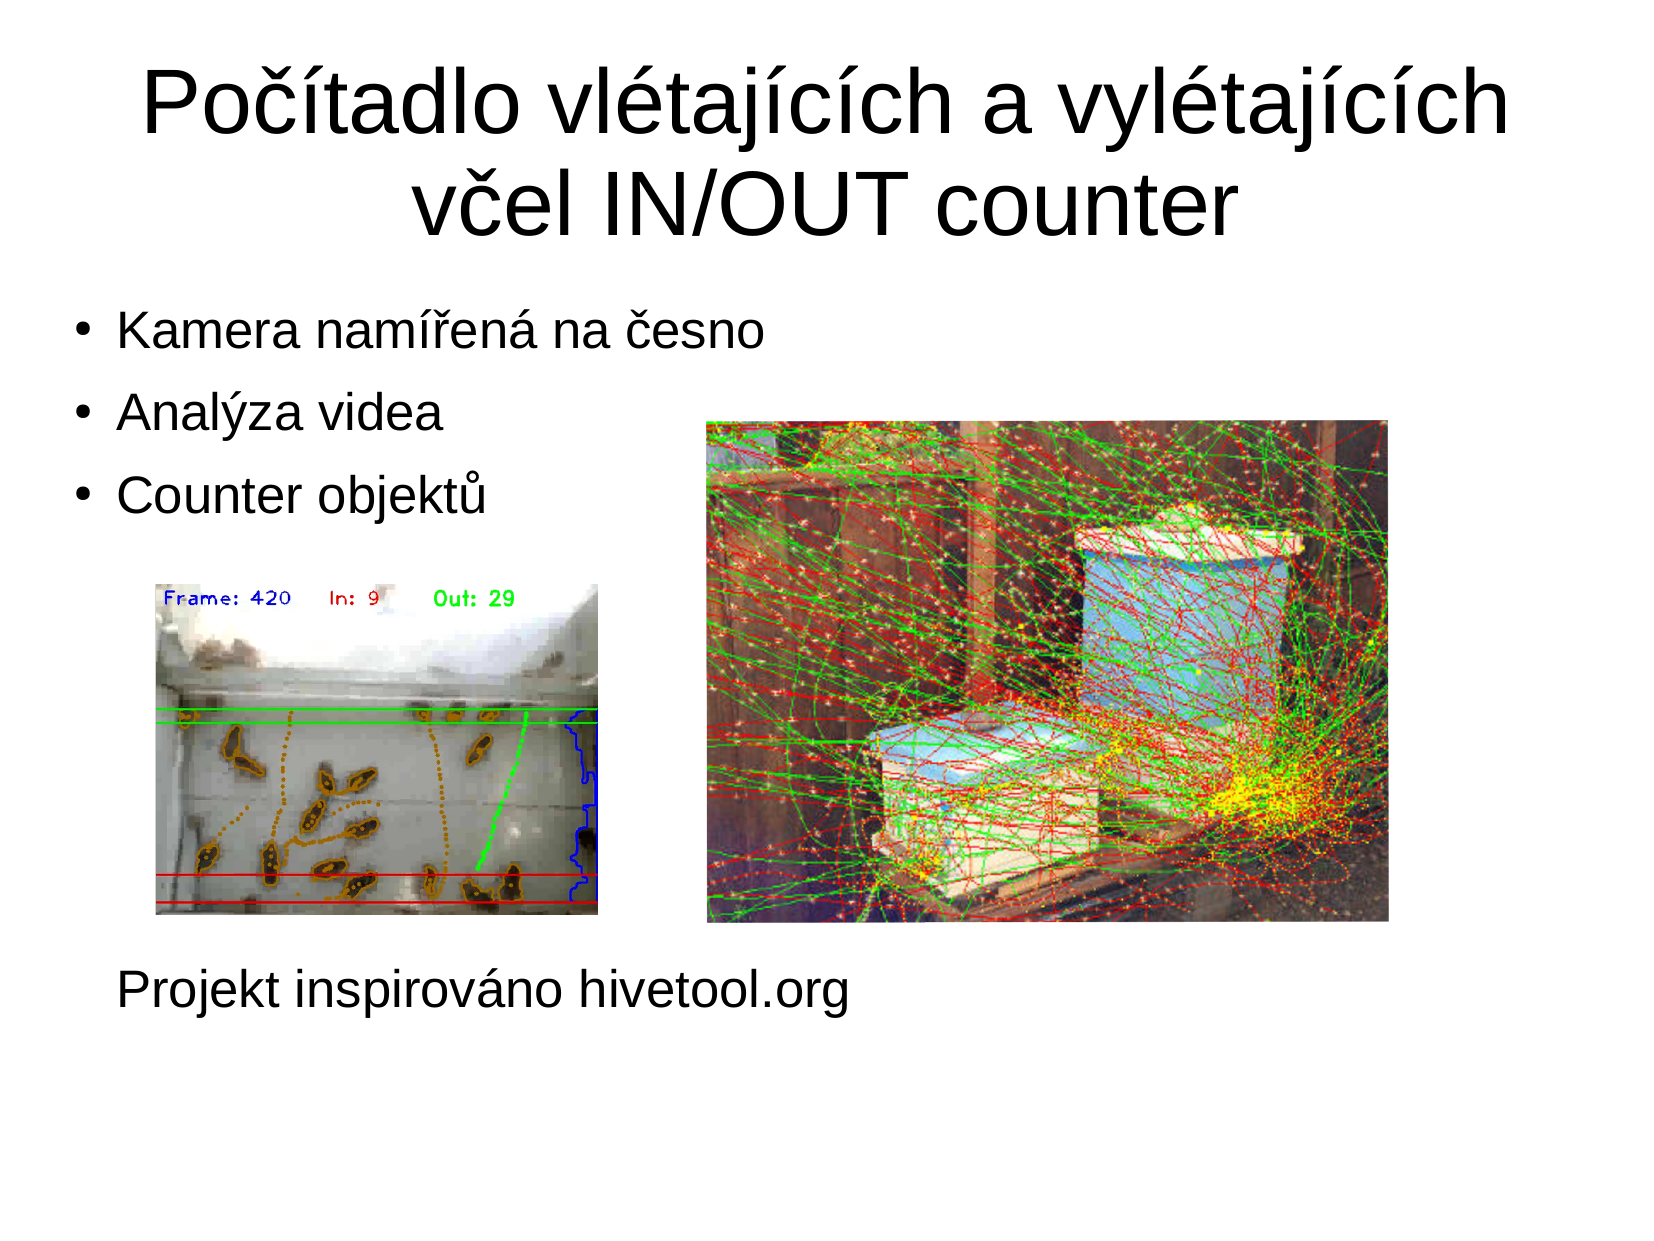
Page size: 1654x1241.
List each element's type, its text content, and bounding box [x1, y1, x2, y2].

picture [705, 420, 1389, 924]
list Kamera namířená na česno Analýza videa Counter objektů Projekt inspirováno hivetool.org [60, 300, 1549, 1021]
title Počítadlo vlétajících a vylétajících včel IN/OUT counter [82, 49, 1571, 257]
picture [155, 584, 598, 916]
